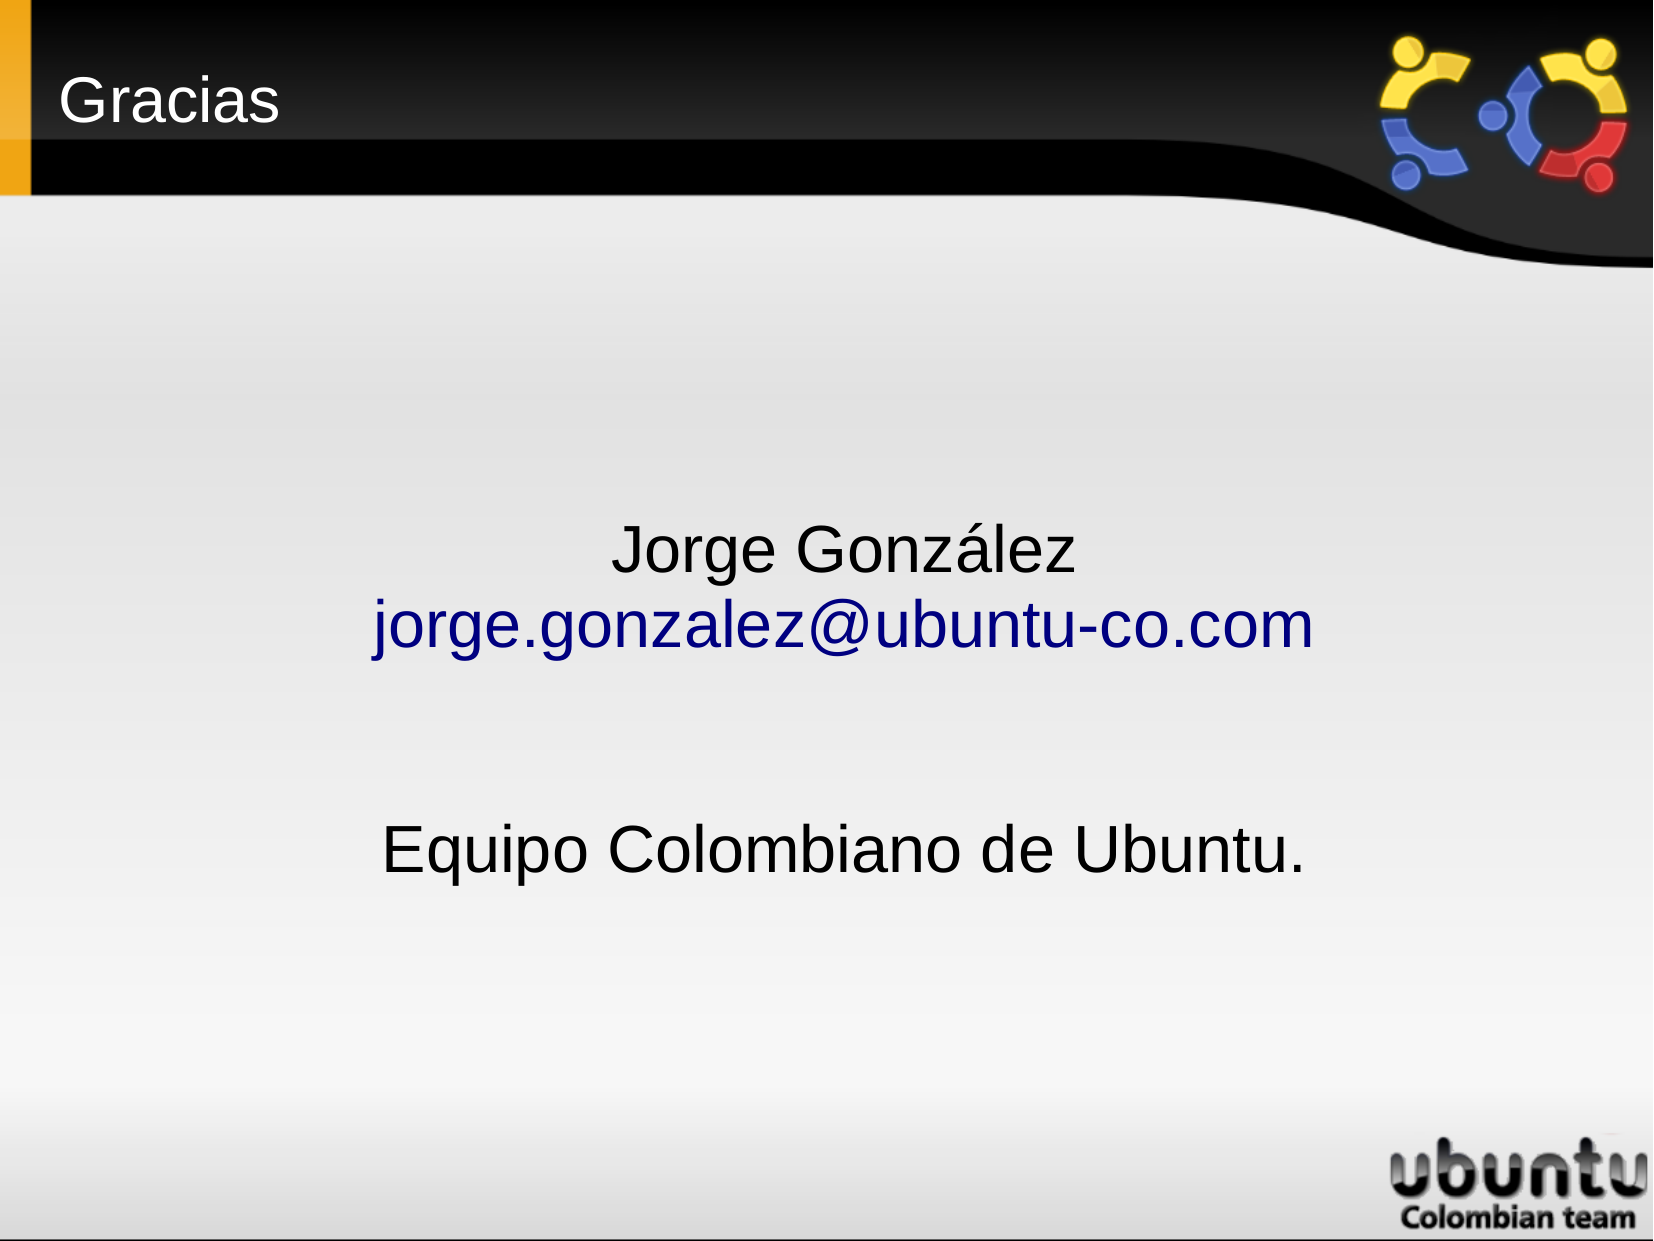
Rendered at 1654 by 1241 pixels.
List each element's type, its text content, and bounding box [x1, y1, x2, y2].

subtitle Jorge González jorge.gonzalez@ubuntu-co.com Equipo Colombiano de Ubuntu. [82, 297, 1571, 1102]
picture [0, 0, 1653, 1241]
title Gracias [59, 48, 1376, 153]
